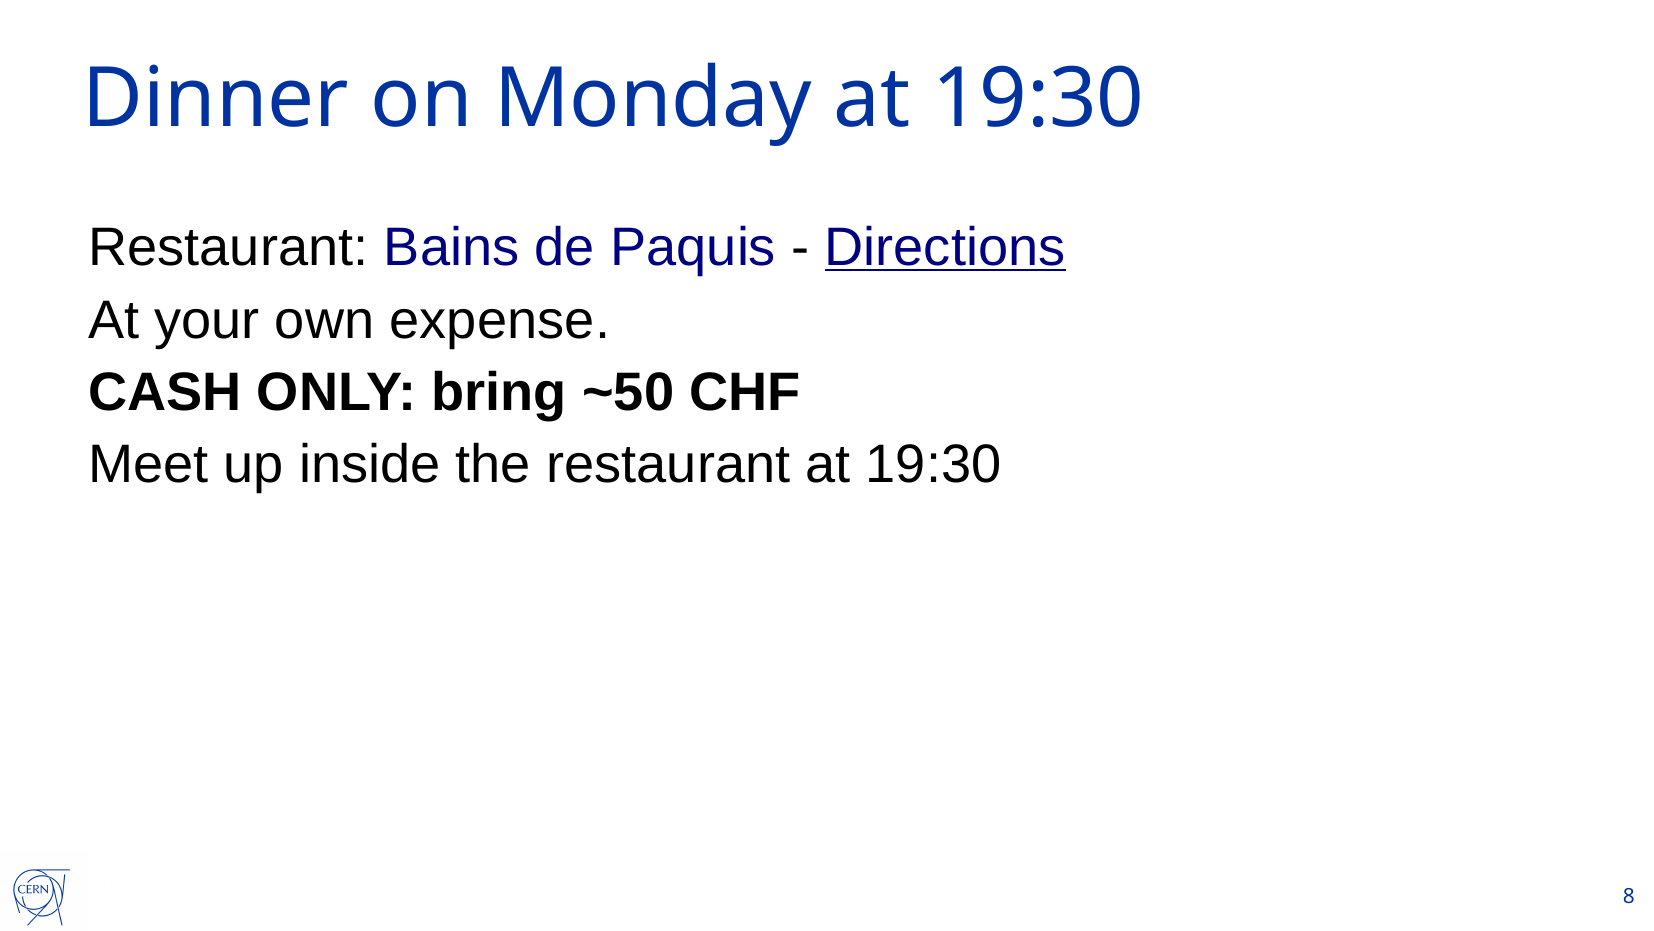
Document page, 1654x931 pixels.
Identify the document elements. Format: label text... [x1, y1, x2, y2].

text_box Restaurant: Bains de Paquis - Directions At your own expense. CASH ONLY: bring ~50 CHF Meet up inside the restaurant at 19:30 [73, 136, 1598, 931]
title Dinner on Monday at 19:30 [82, 37, 1572, 193]
picture [0, 850, 73, 931]
